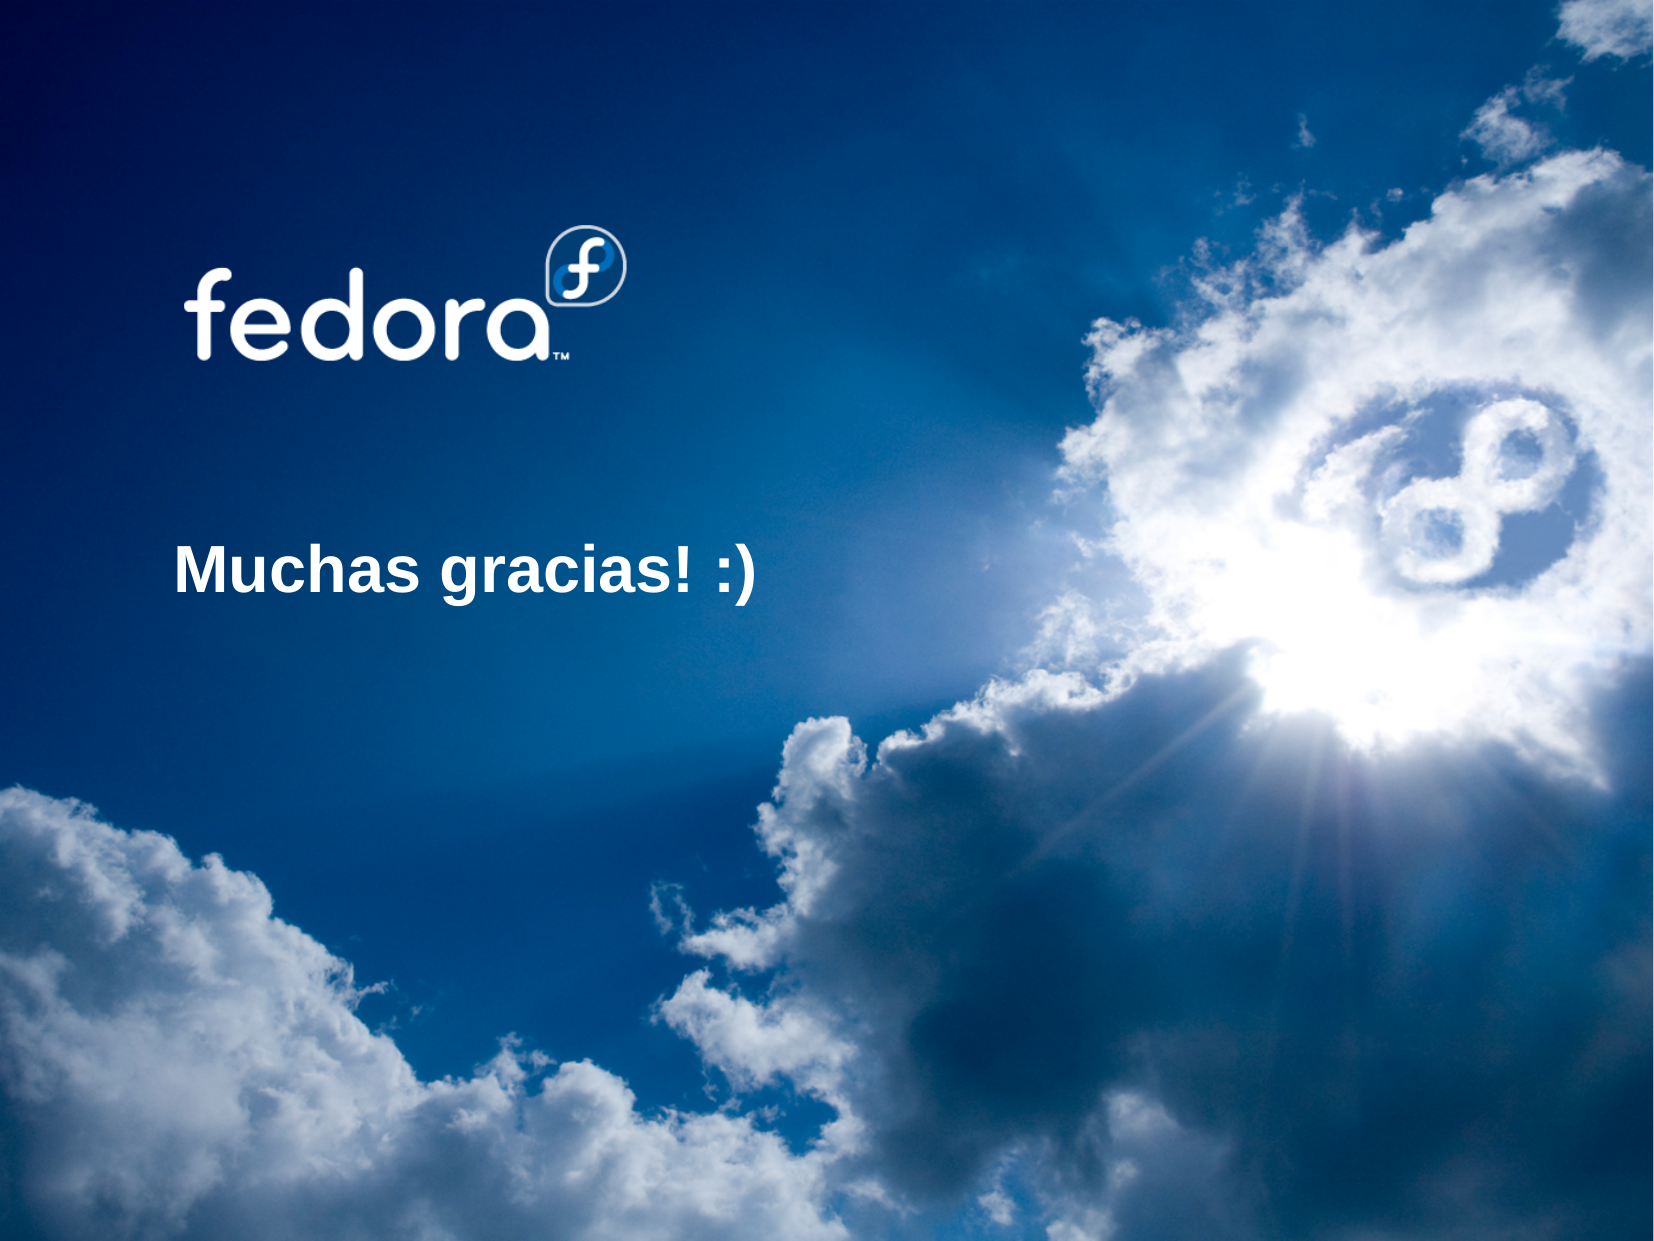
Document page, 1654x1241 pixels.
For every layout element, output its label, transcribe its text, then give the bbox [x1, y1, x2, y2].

text_box Muchas gracias! :) [158, 525, 794, 615]
picture [0, 0, 1654, 1241]
